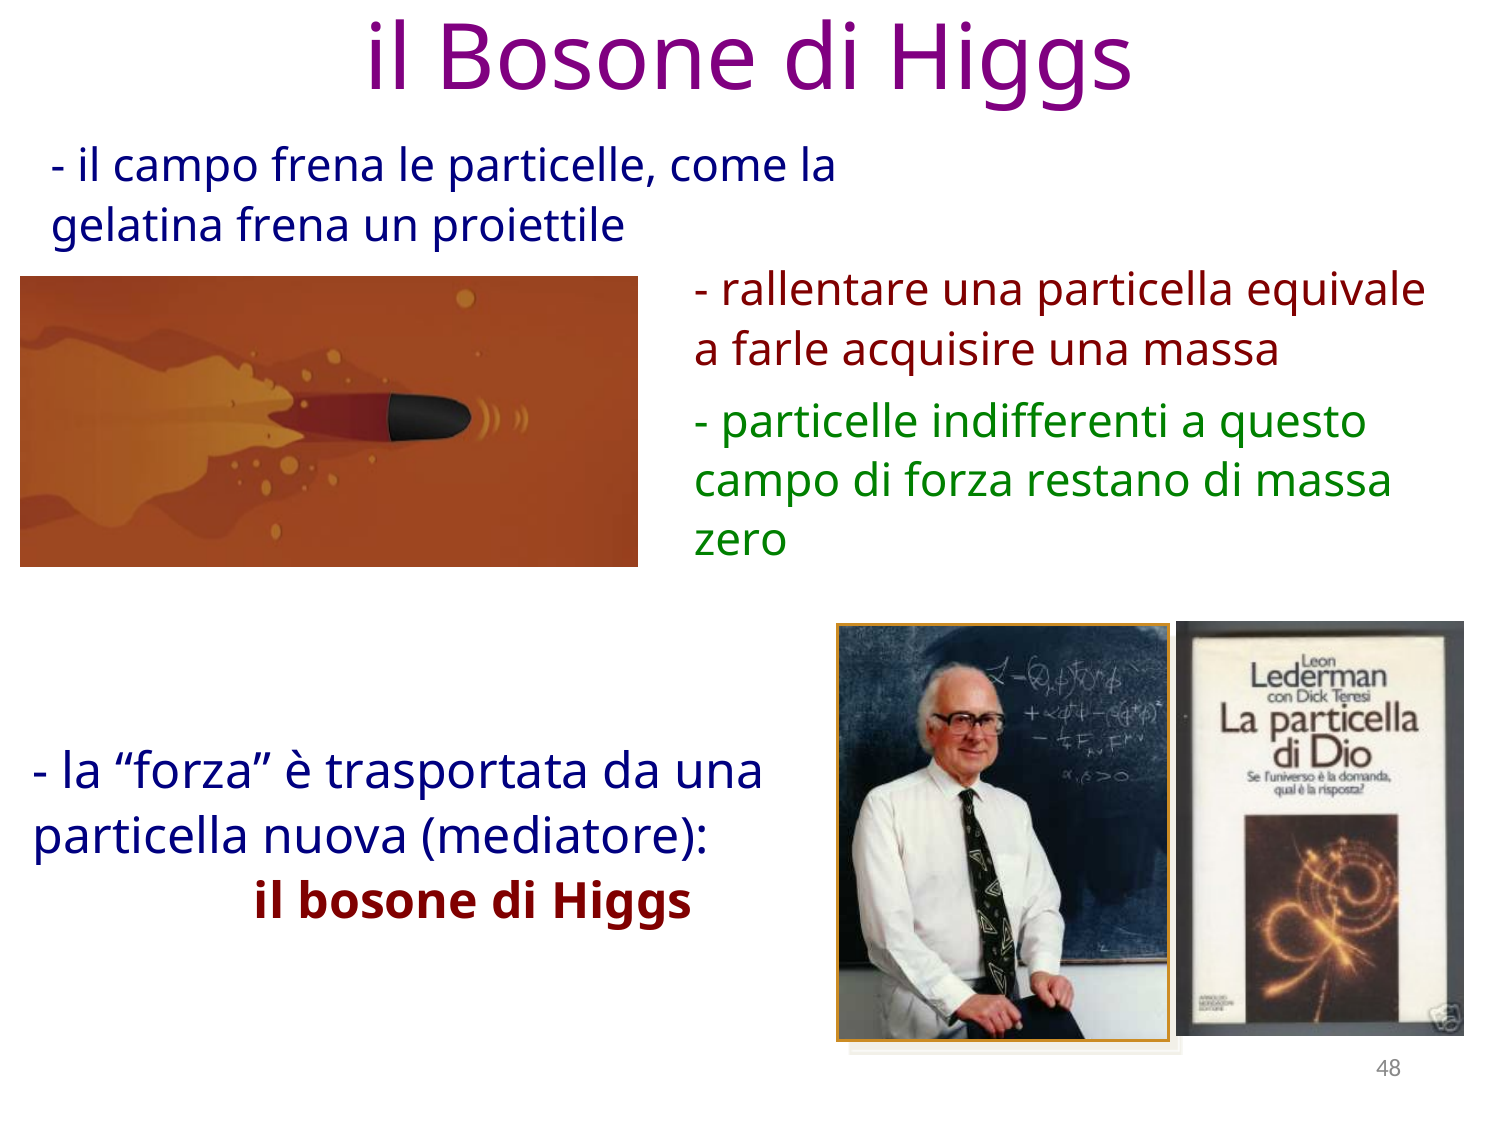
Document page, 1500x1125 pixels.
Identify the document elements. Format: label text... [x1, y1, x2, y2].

picture [838, 625, 1168, 1040]
text_box il Bosone di Higgs [112, 0, 1388, 116]
text_box - la “forza” è trasportata da una particella nuova (mediatore): il bosone di Higgs [0, 726, 836, 969]
picture [1176, 621, 1464, 1036]
picture [20, 302, 638, 568]
text_box - rallentare una particella equivale a farle acquisire una massa - particelle indifferenti a questo campo di forza restano di massa zero [679, 248, 1477, 573]
text_box - il campo frena le particelle, come la gelatina frena un proiettile [5, 123, 857, 302]
text_box <numero> [1074, 1042, 1417, 1095]
